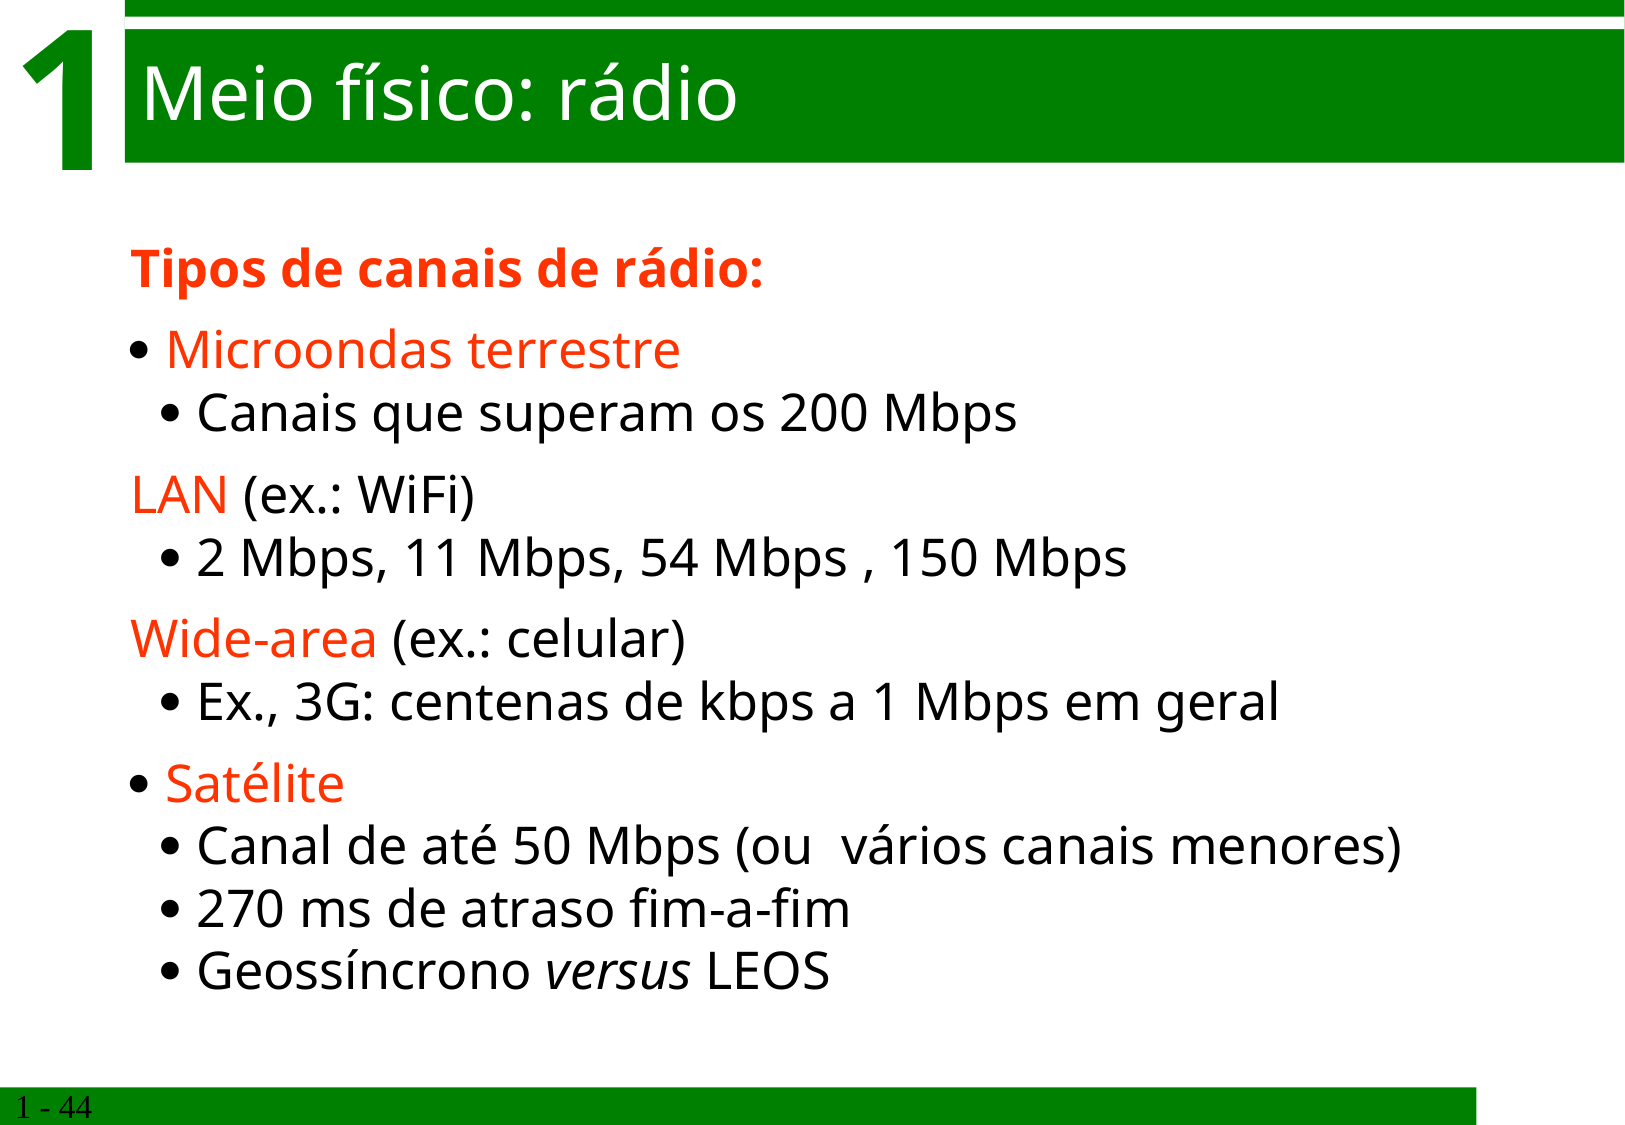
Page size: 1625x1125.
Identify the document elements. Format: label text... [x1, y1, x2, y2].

text_box Tipos de canais de rádio:  Microondas terrestre  Canais que superam os 200 Mbps LAN (ex.: WiFi)  2 Mbps, 11 Mbps, 54 Mbps , 150 Mbps Wide-area (ex.: celular)  Ex., 3G: centenas de kbps a 1 Mbps em geral  Satélite  Canal de até 50 Mbps (ou vários canais menores)  270 ms de atraso fim-a-fim  Geossíncrono versus LEOS [115, 227, 1441, 1009]
text_box Meio físico: rádio [125, 37, 1625, 138]
